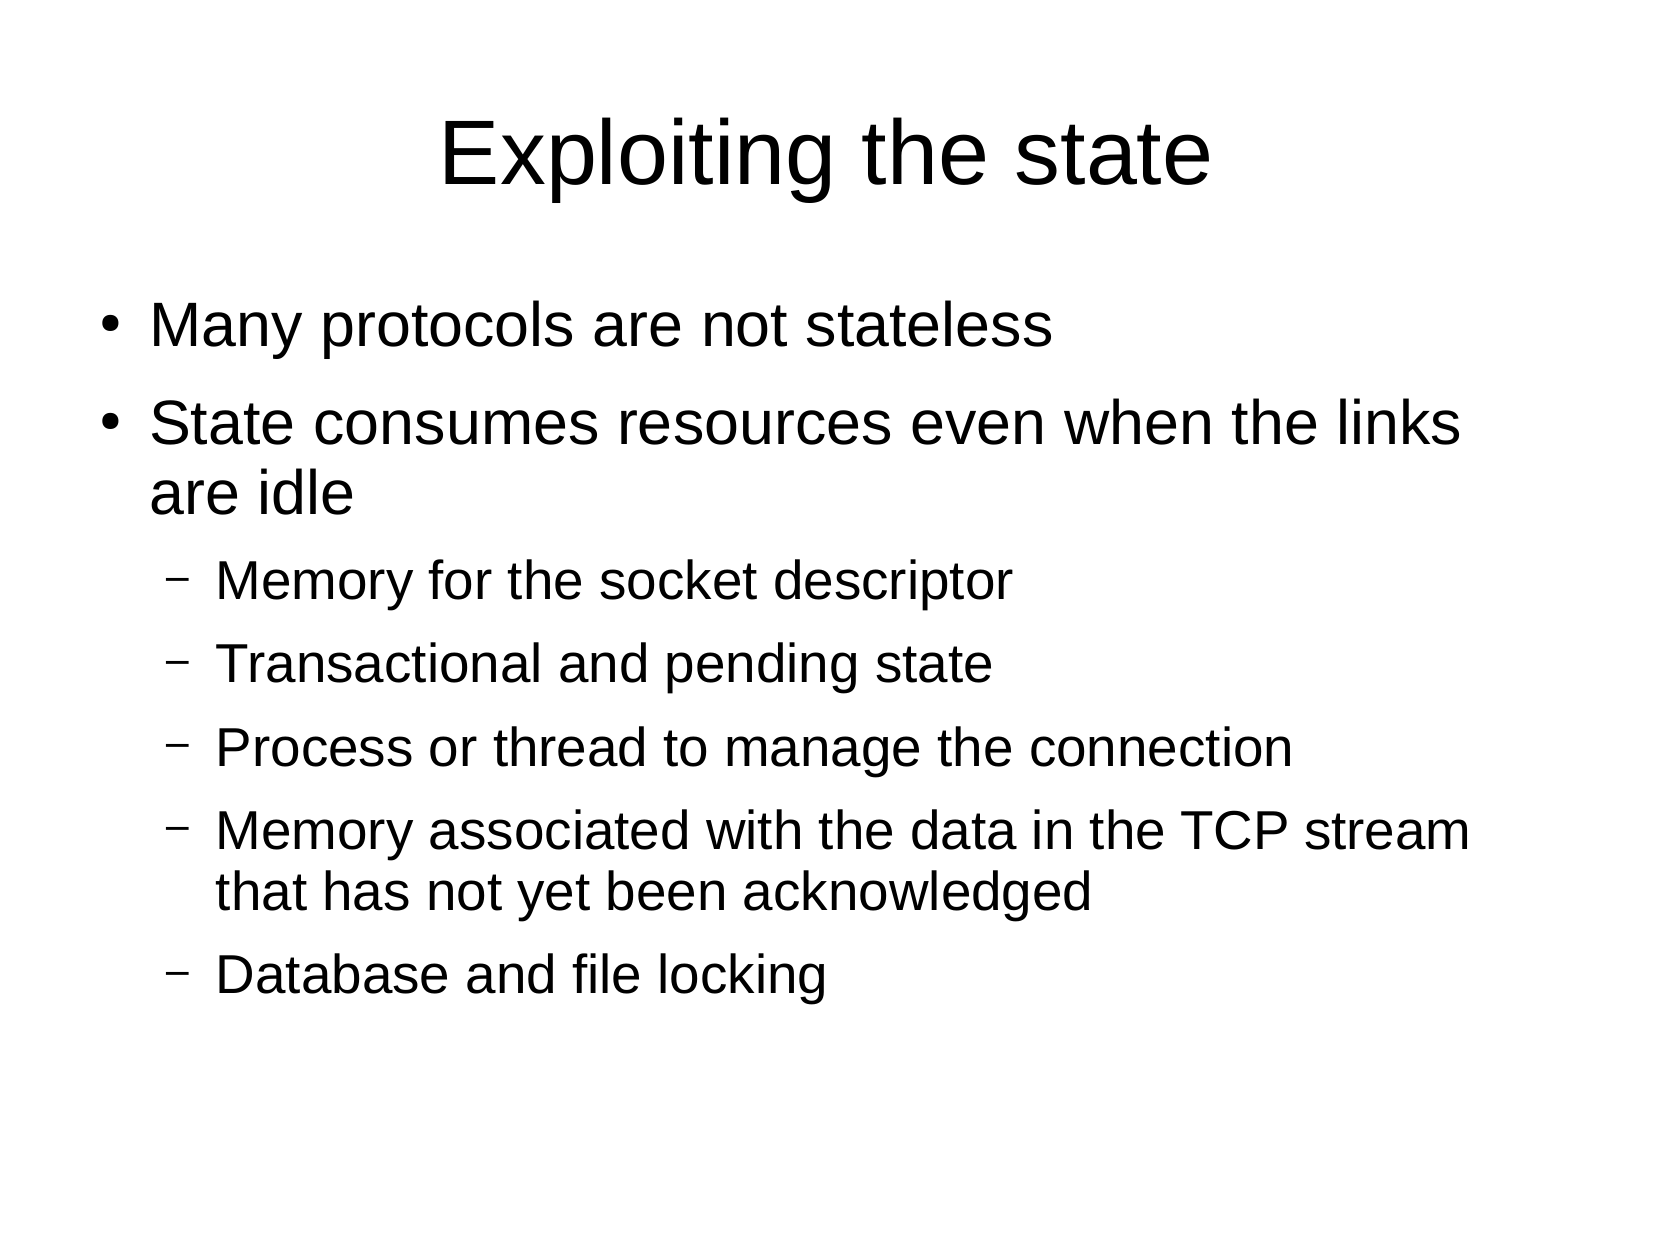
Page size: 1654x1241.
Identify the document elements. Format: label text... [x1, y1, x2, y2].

title Exploiting the state [82, 49, 1571, 257]
list Many protocols are not stateless State consumes resources even when the links are idle Memory for the socket descriptor Transactional and pending state Process or thread to manage the connection Memory associated with the data in the TCP stream that has not yet been acknowledged Database and file locking [82, 290, 1571, 1010]
